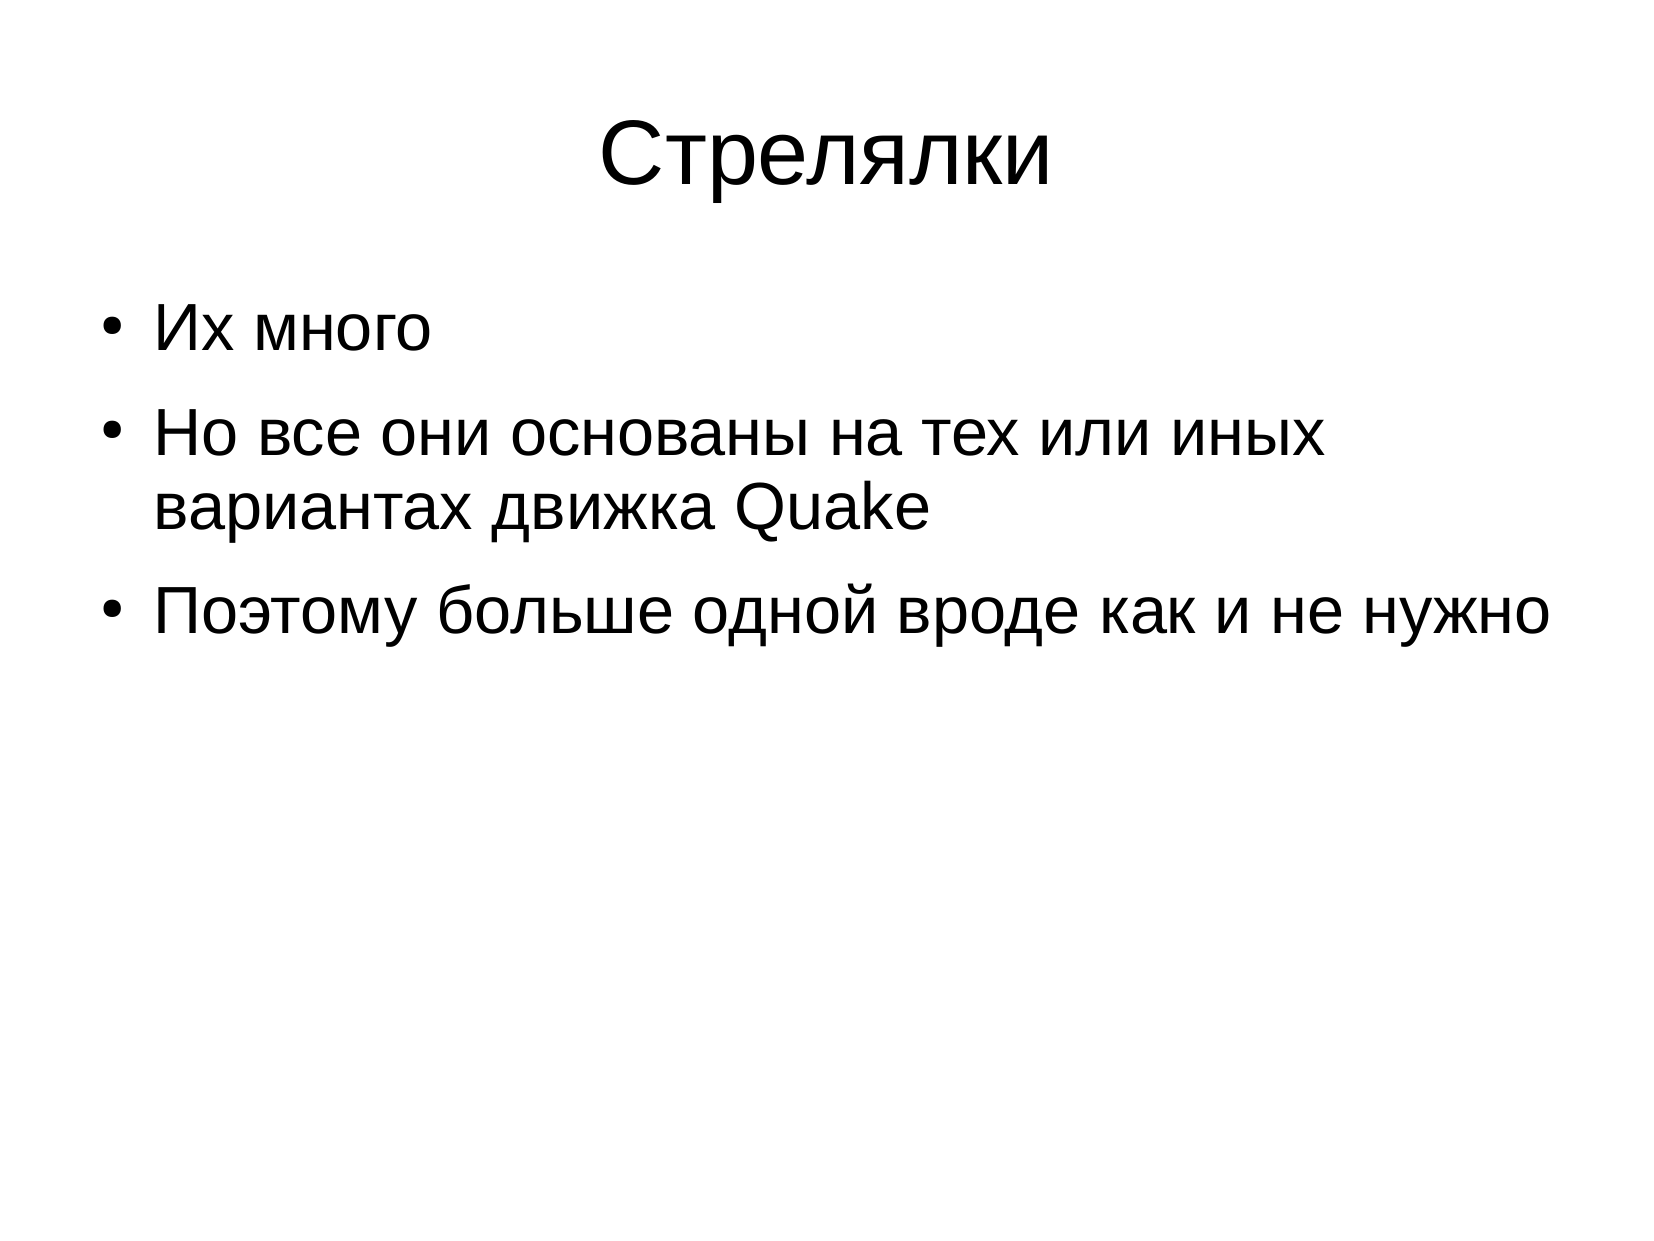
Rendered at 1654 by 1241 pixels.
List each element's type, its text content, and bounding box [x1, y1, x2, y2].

title Стрелялки [82, 49, 1571, 257]
list Их много Но все они основаны на тех или иных вариантах движка Quake Поэтому больше одной вроде как и не нужно [82, 290, 1571, 1010]
